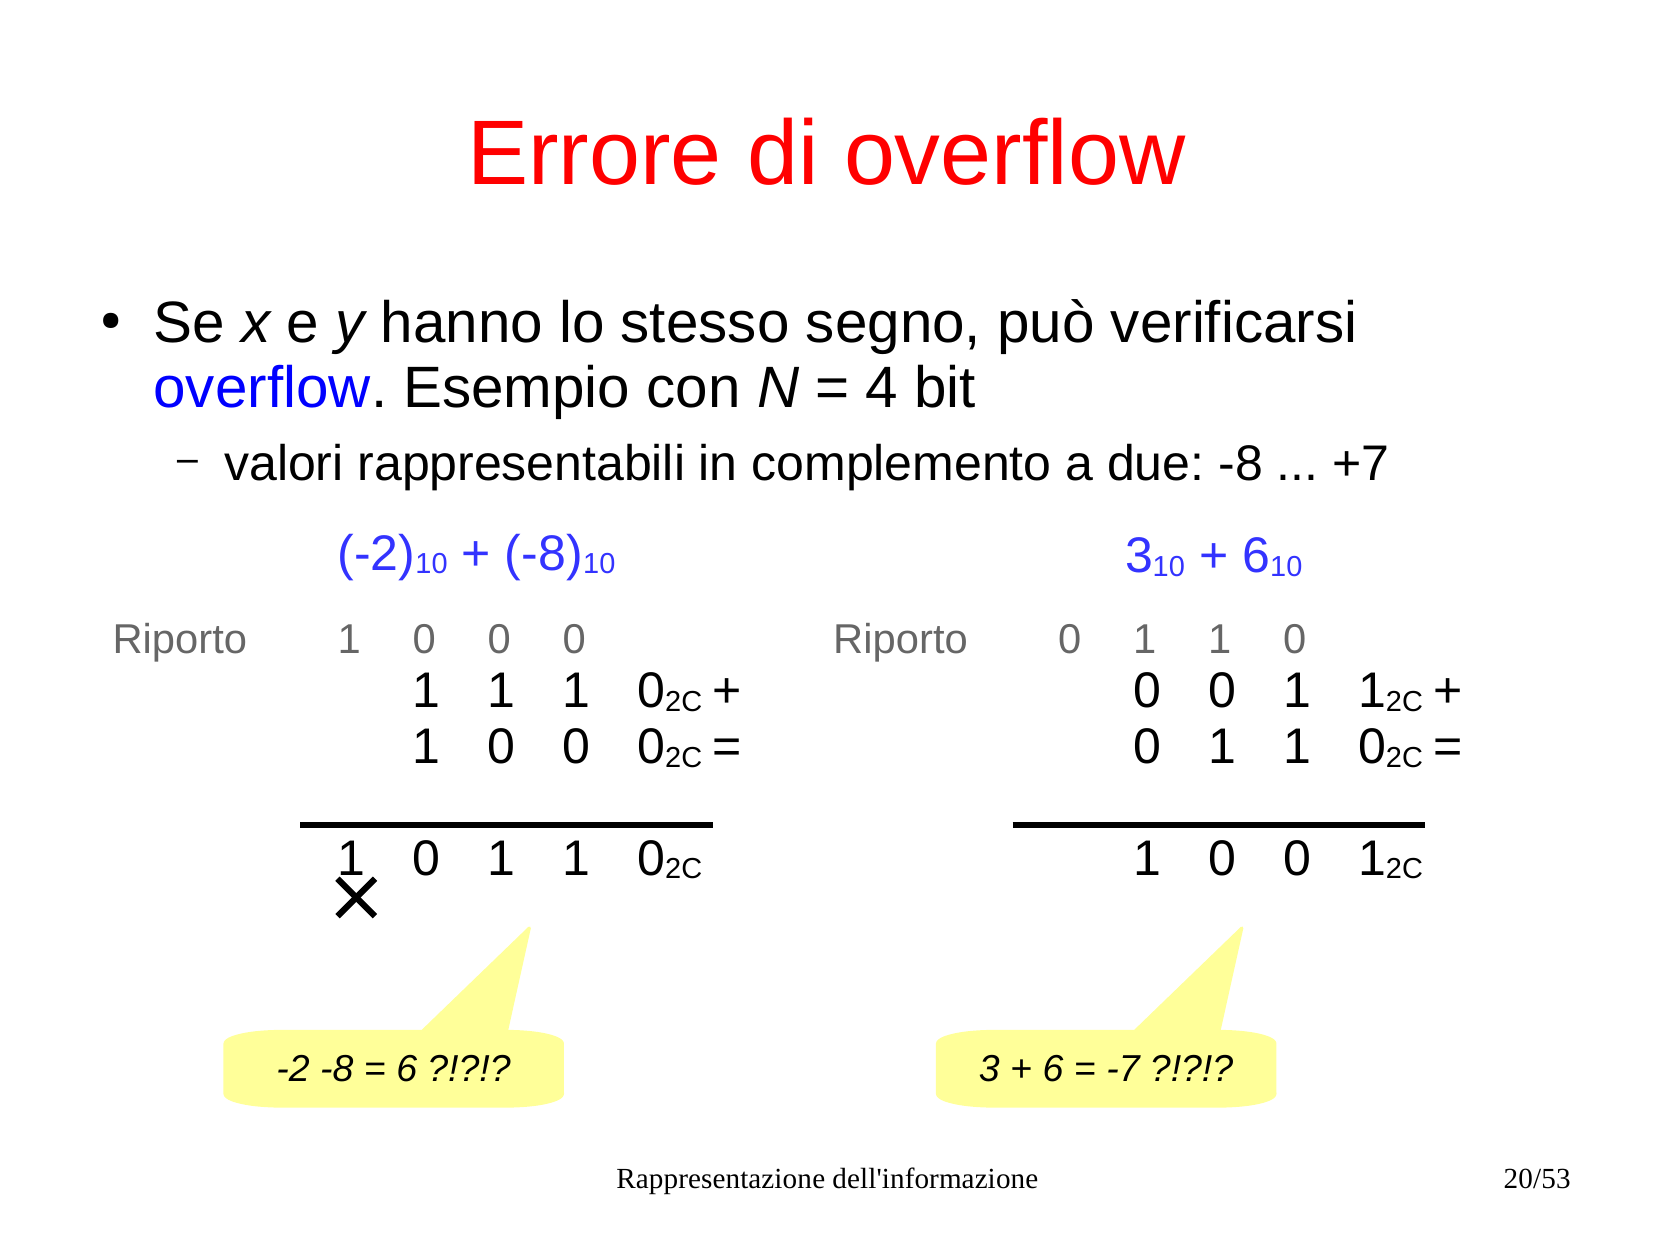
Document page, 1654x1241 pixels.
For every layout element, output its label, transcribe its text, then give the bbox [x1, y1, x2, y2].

list Se x e y hanno lo stesso segno, può verificarsi overflow. Esempio con N = 4 bit valori rappresentabili in complemento a due: -8 ... +7 [82, 290, 1571, 1126]
text_box 3 + 6 = -7 ?!?!? [937, 927, 1276, 1107]
text_box Riporto 1 0 0 0 1 1 1 02C + 1 0 0 02C = 1 0 1 1 02C [112, 616, 817, 938]
text_box Riporto 0 1 1 0 0 0 1 12C + 0 1 1 02C = 1 0 0 12C [833, 616, 1538, 938]
text_box -2 -8 = 6 ?!?!? [224, 927, 563, 1107]
text_box (-2)10 + (-8)10 [337, 525, 638, 598]
title Errore di overflow [82, 49, 1571, 257]
text_box 310 + 610 [1125, 527, 1313, 601]
